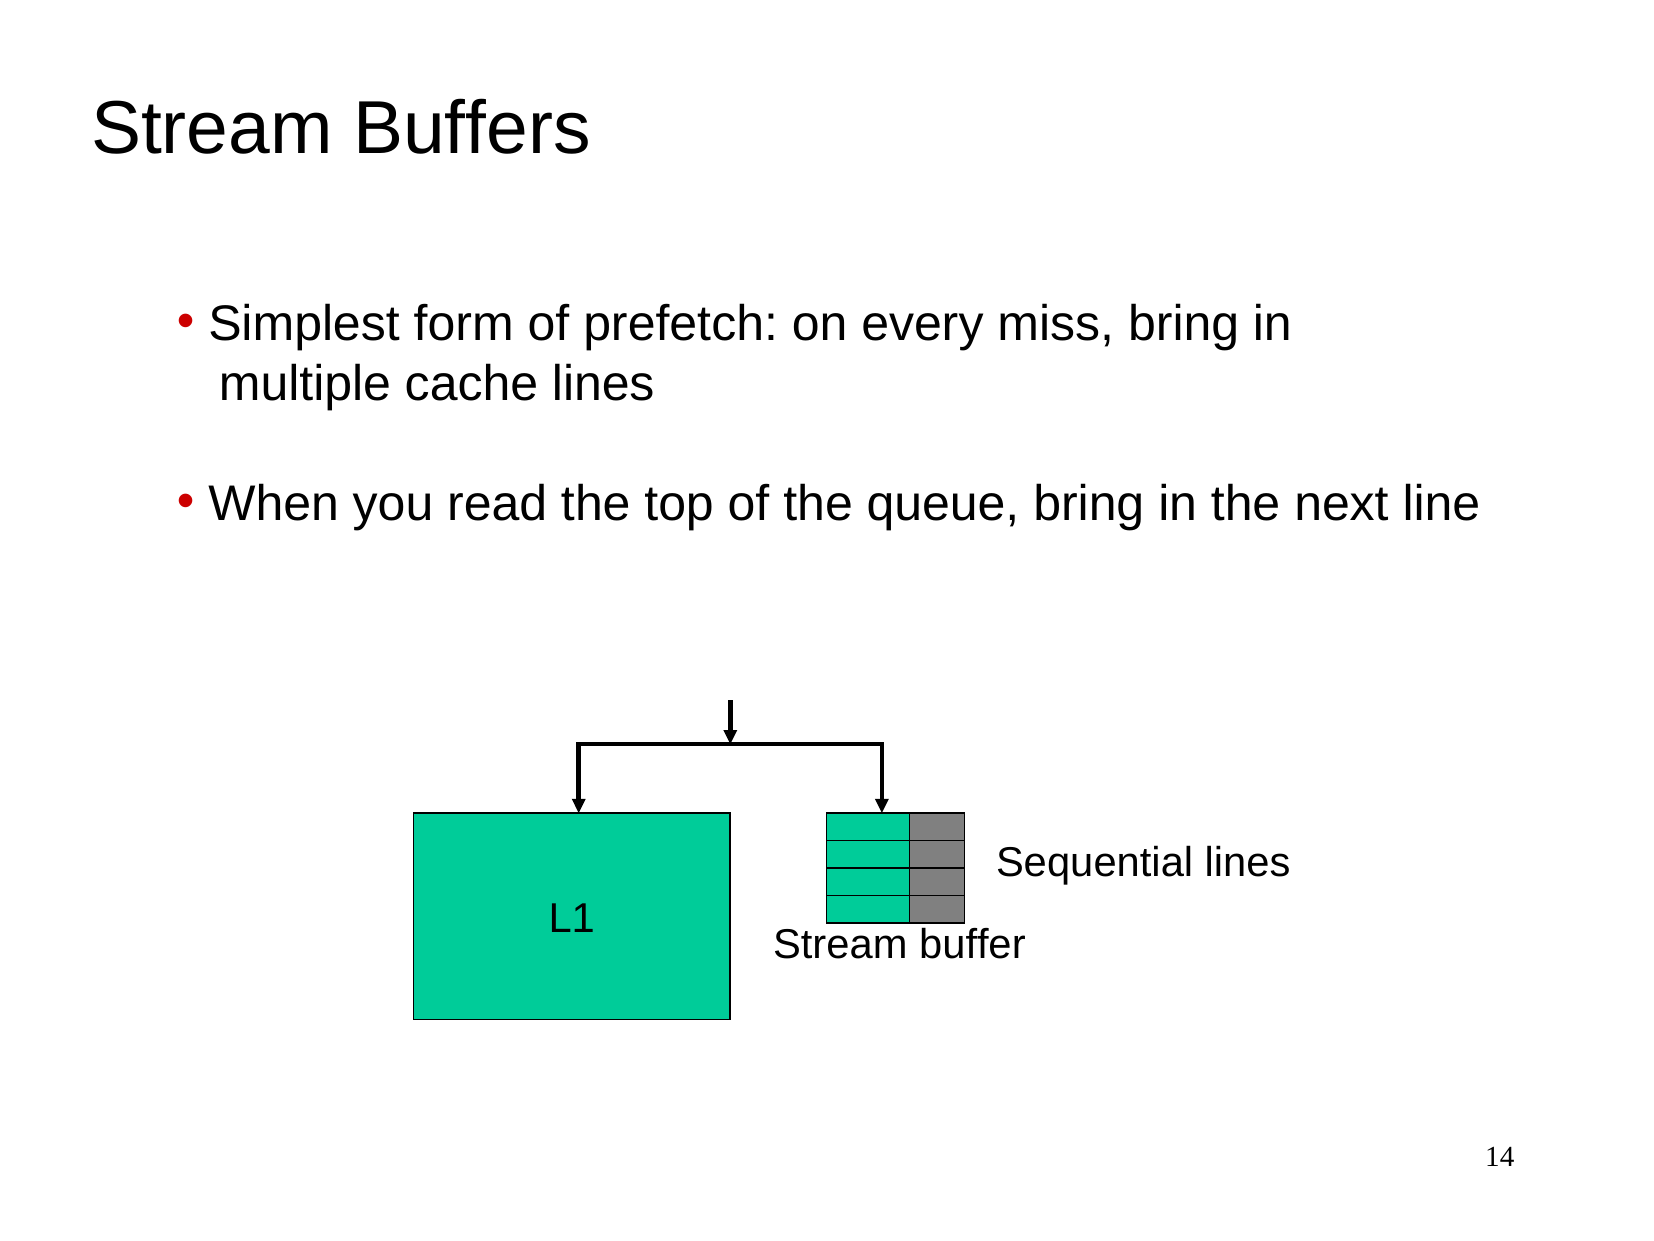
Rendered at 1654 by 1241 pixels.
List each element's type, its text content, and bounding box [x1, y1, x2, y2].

text_box Simplest form of prefetch: on every miss, bring in multiple cache lines When you read the top of the queue, bring in the next line [162, 282, 1497, 539]
text_box Sequential lines [981, 826, 1306, 893]
text_box [883, 812, 965, 909]
text_box Stream buffer [758, 909, 1041, 975]
text_box L1 [413, 812, 731, 1020]
text_box <number> [1184, 1129, 1530, 1213]
text_box Stream Buffers [76, 71, 606, 177]
